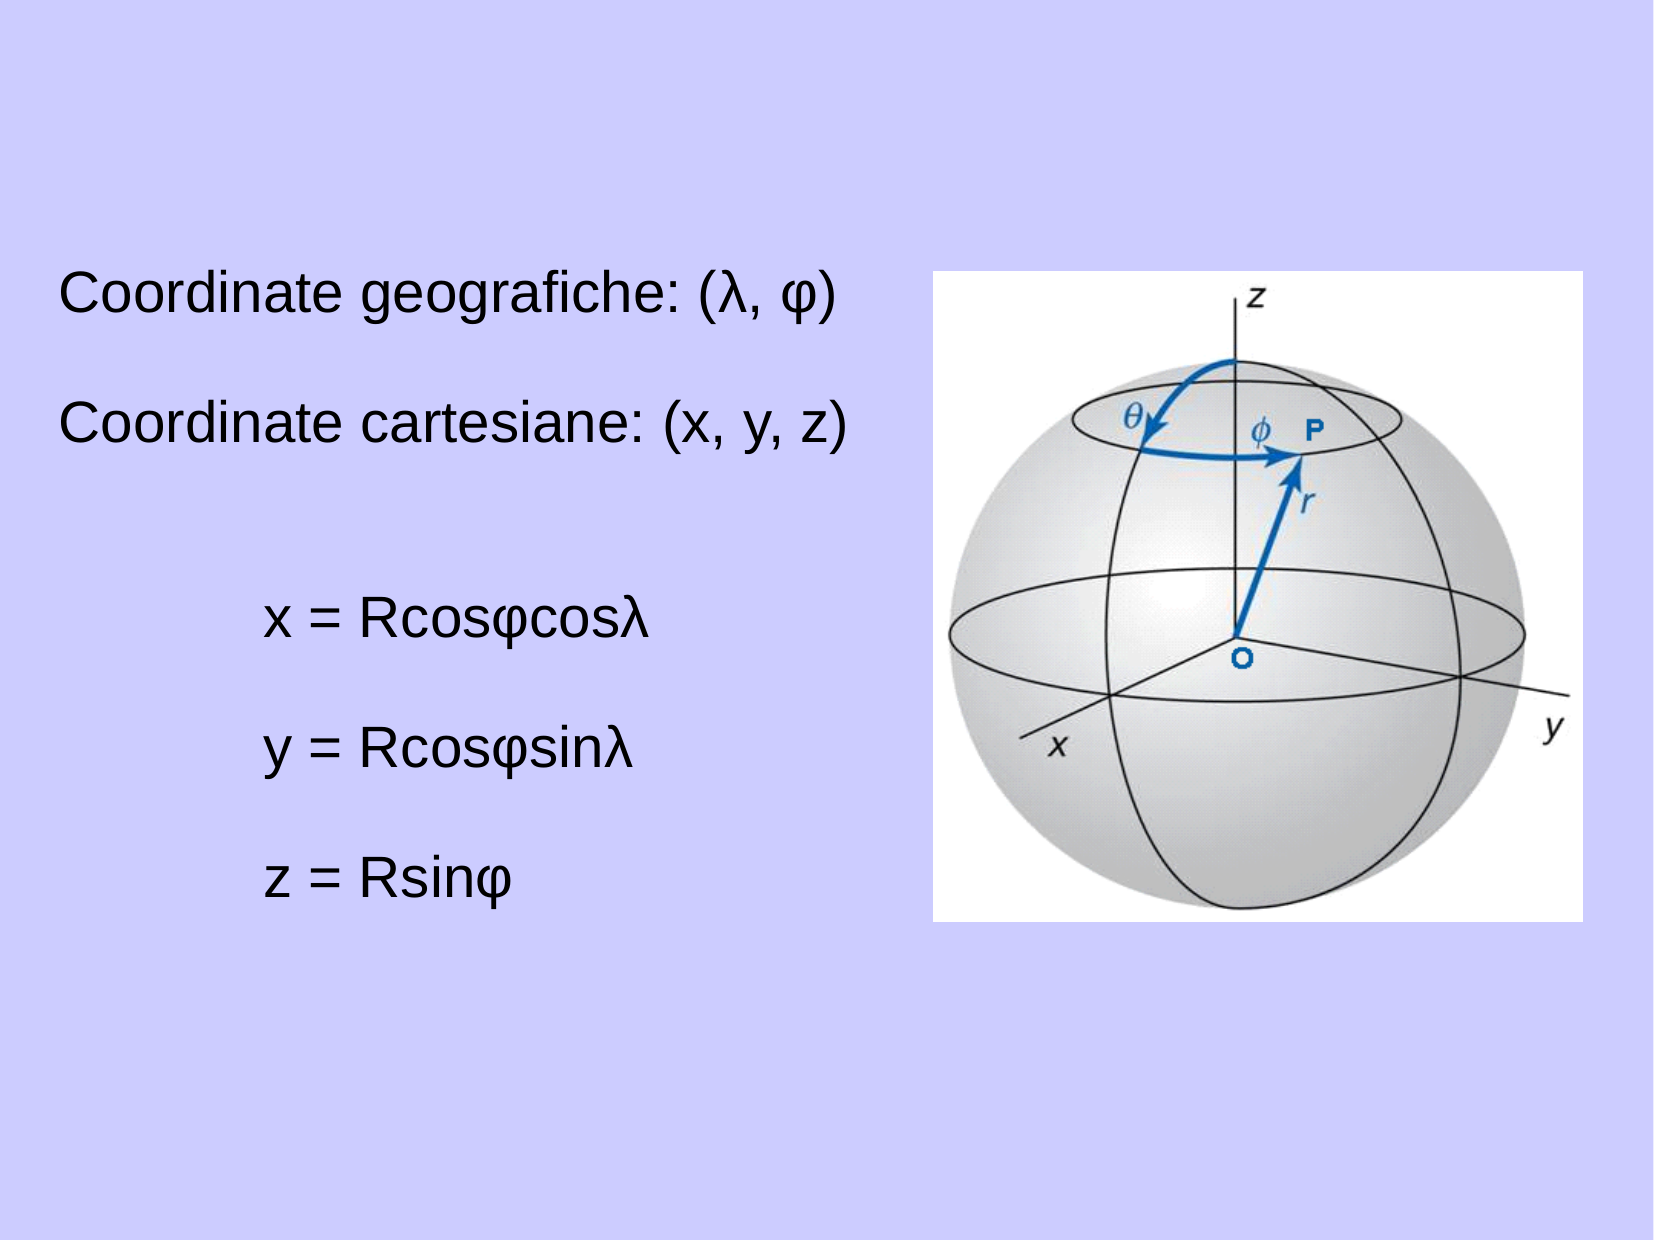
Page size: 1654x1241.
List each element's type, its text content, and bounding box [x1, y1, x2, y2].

picture [933, 271, 1583, 922]
subtitle Coordinate geografiche: (λ, φ) Coordinate cartesiane: (x, y, z) x = Rcosφcosλ y = Rcosφsinλ z = Rsinφ [59, 183, 1548, 987]
